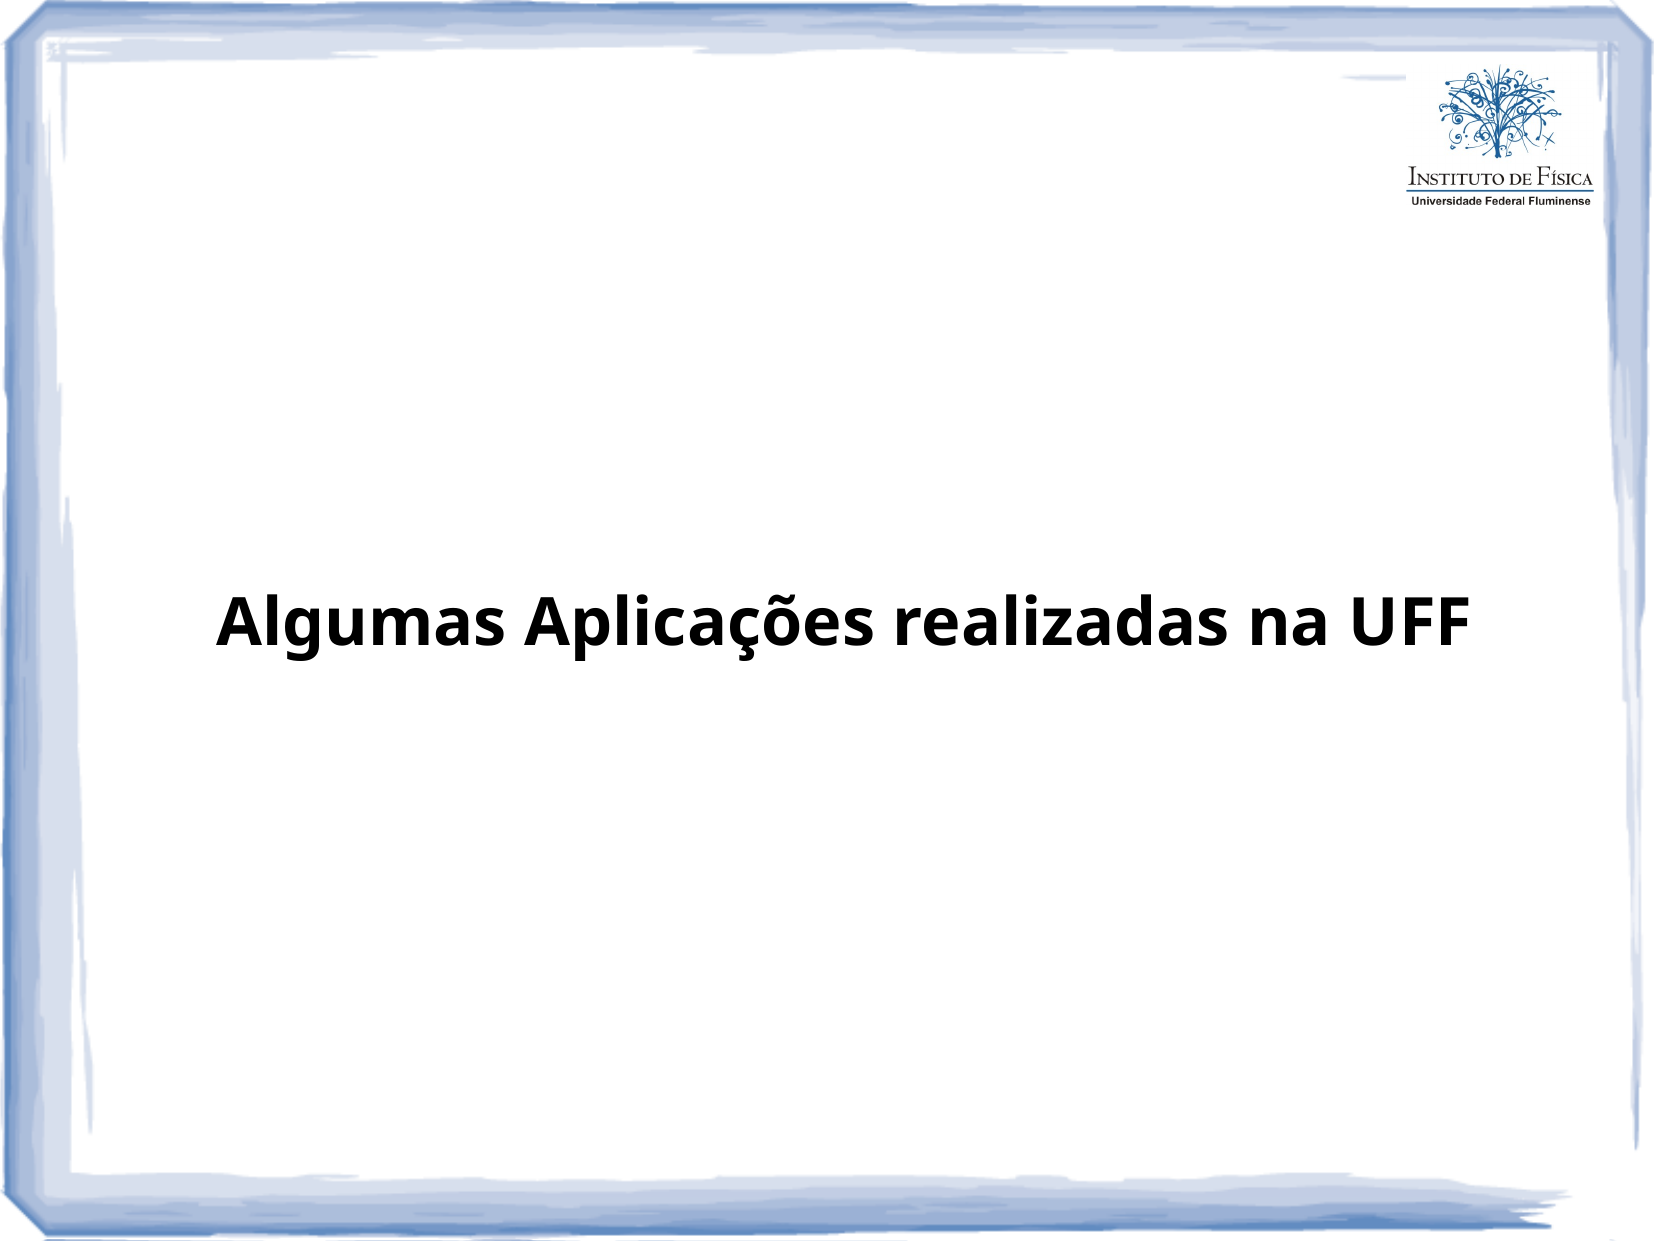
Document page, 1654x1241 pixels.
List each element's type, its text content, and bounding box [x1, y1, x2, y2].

picture [0, 0, 1654, 1241]
text_box Algumas Aplicações realizadas na UFF [201, 567, 1525, 659]
